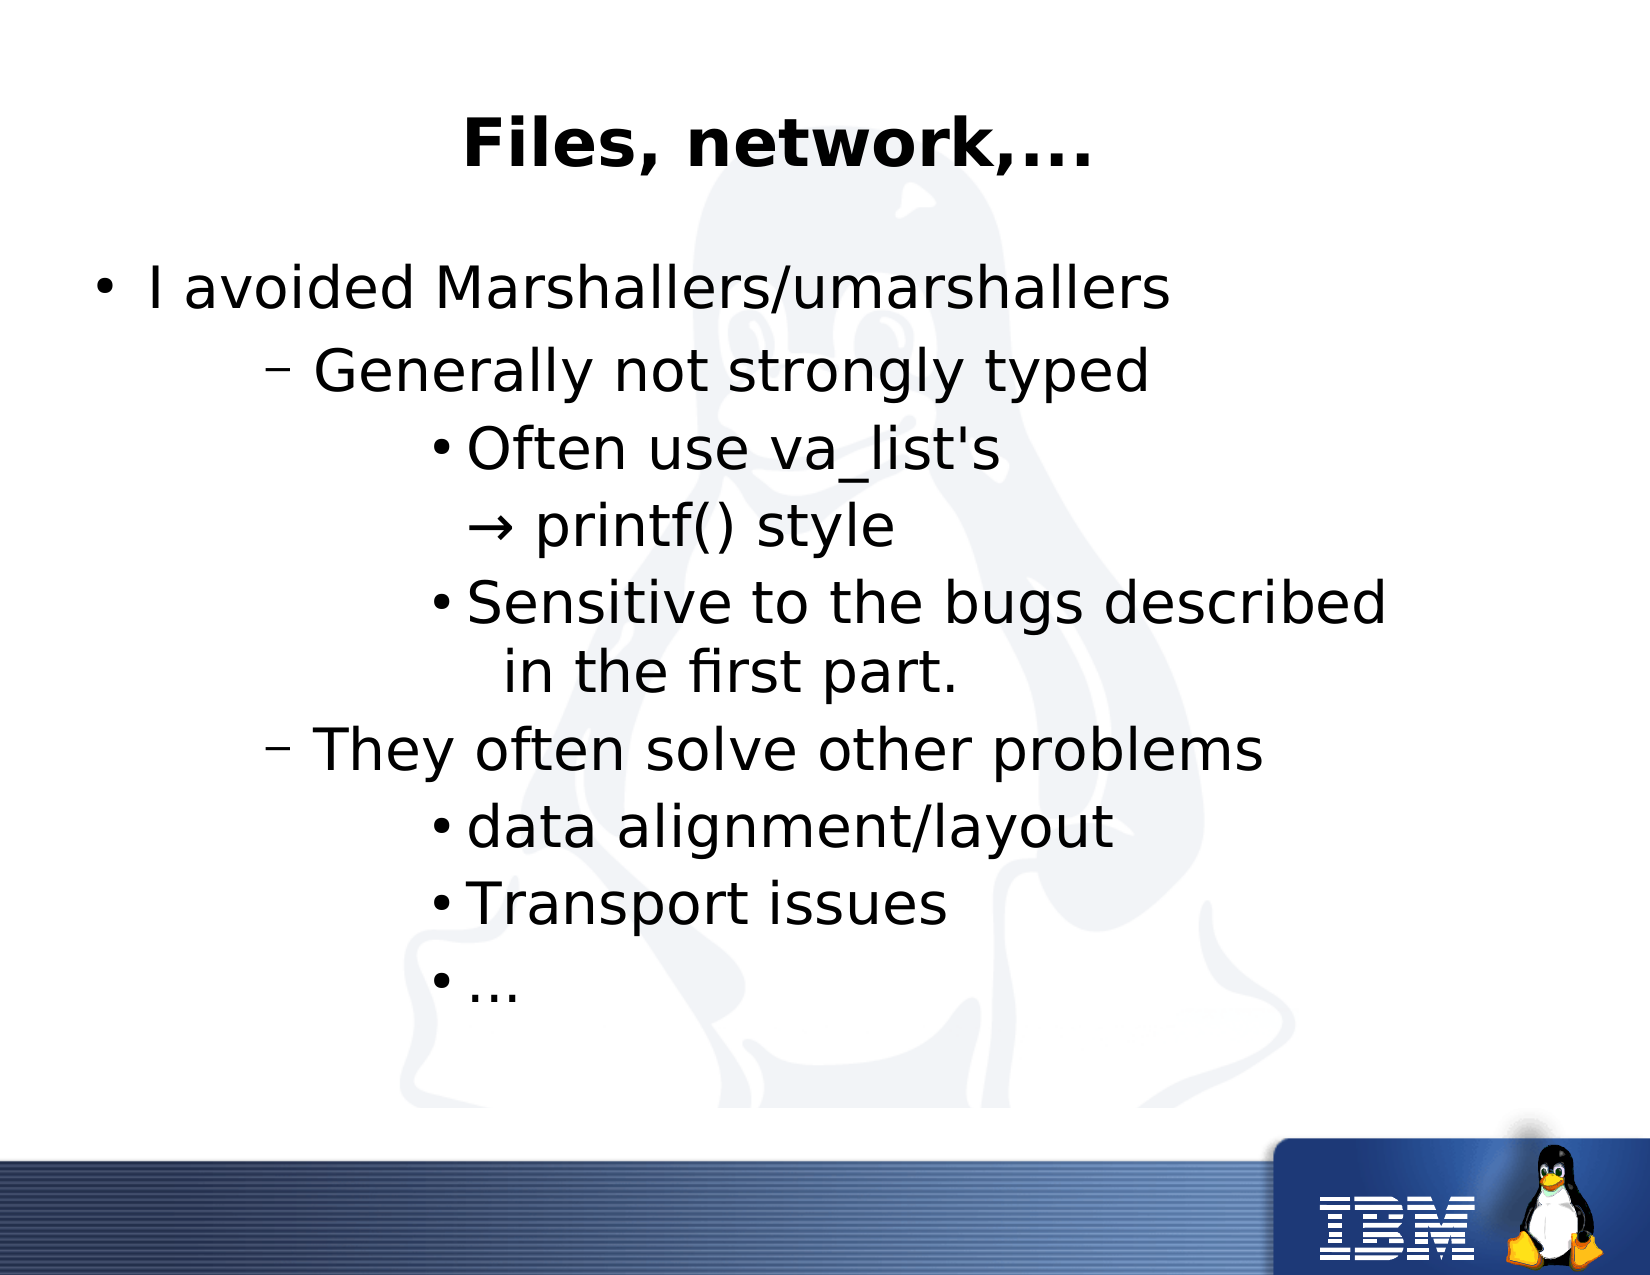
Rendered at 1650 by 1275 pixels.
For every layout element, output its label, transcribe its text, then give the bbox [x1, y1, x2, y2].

list I avoided Marshallers/umarshallers Generally not strongly typed Often use va_list's → printf() style Sensitive to the bugs described in the first part. They often solve other problems data alignment/layout Transport issues ... [76, 253, 1457, 1147]
title Files, network,... [76, 76, 1457, 211]
